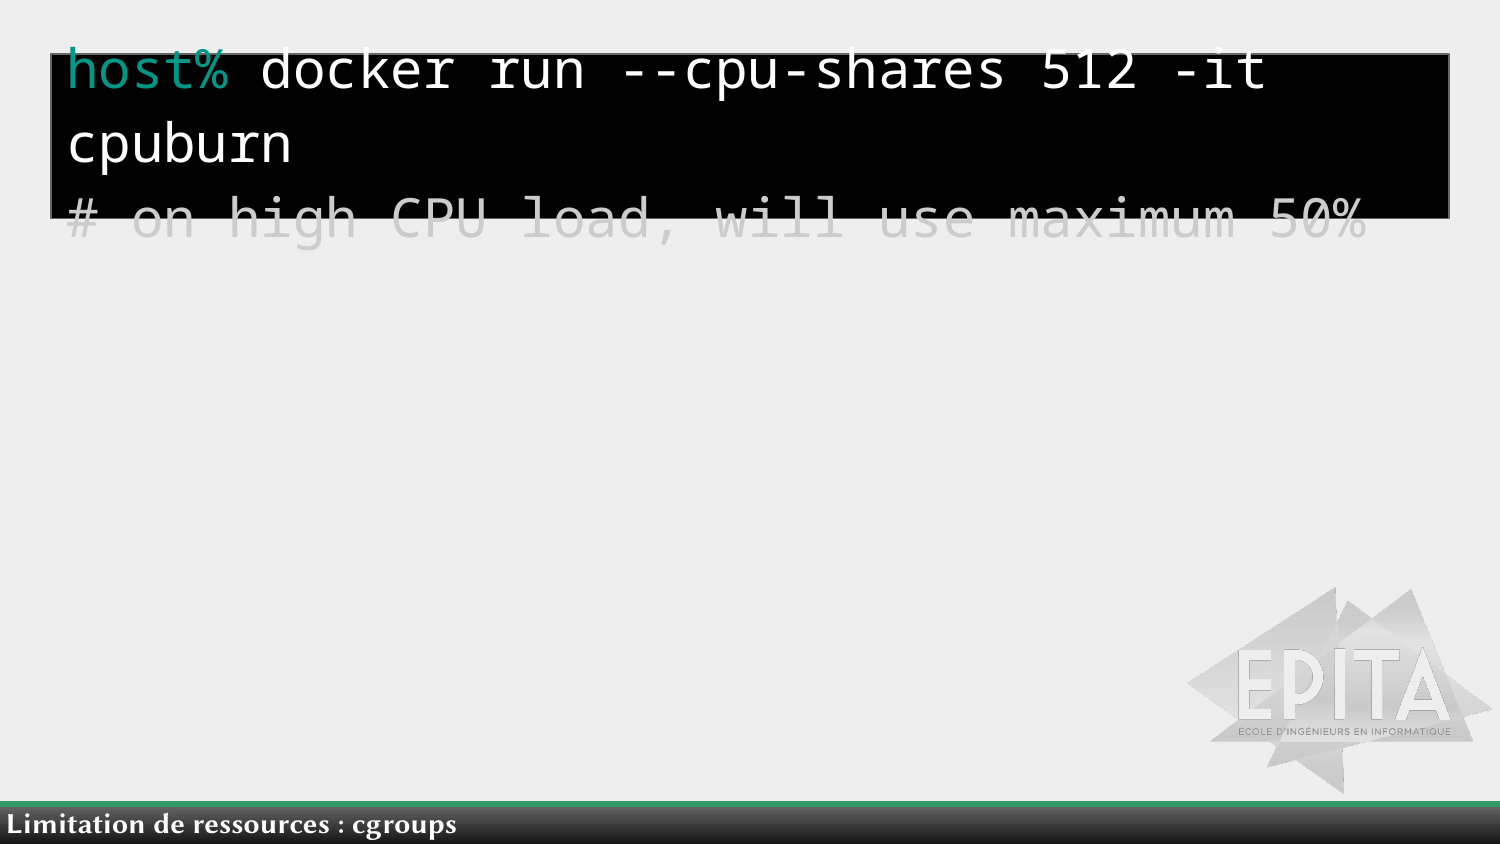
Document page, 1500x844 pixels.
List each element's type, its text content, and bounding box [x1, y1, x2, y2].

picture [1187, 587, 1492, 794]
text_box host% docker run --cpu-shares 512 -it cpuburn # on high CPU load, will use maximum 50% [51, 53, 1449, 219]
title Limitation de ressources : cgroups [5, 801, 1075, 844]
